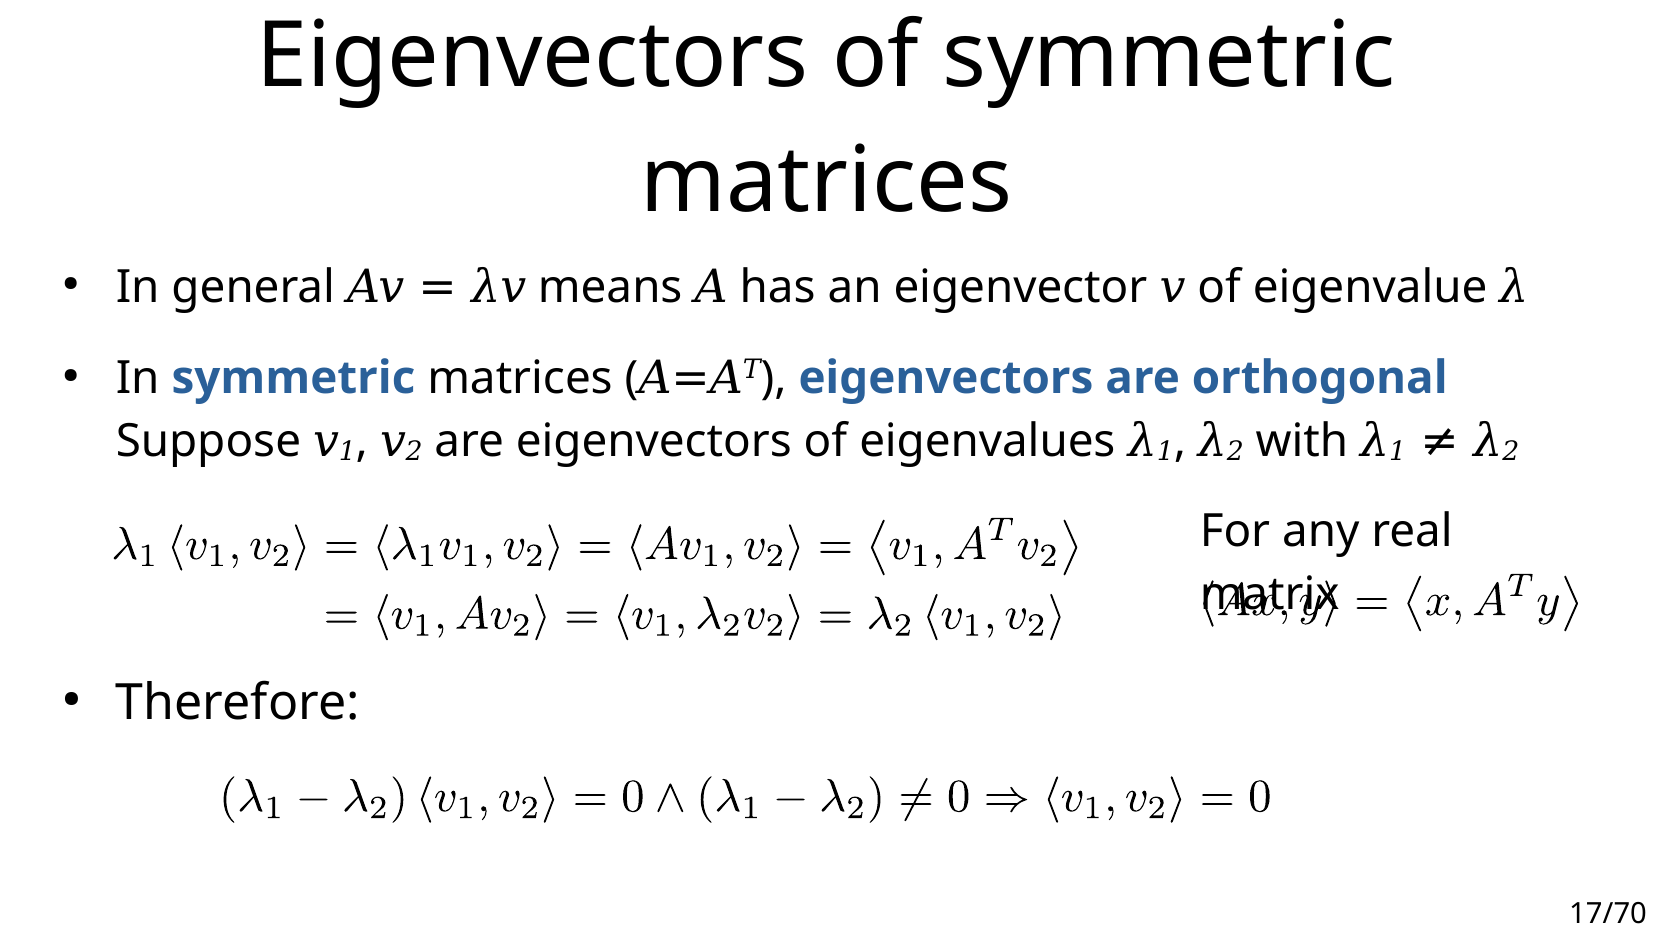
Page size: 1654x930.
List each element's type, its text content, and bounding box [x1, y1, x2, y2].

picture [1196, 572, 1585, 634]
list In general Av = λv means A has an eigenvector v of eigenvalue λ In symmetric matrices (A=AT), eigenvectors are orthogonal Suppose v1, v2 are eigenvectors of eigenvalues λ1, λ2 with λ1 ≠ λ2 [45, 252, 1621, 480]
picture [217, 774, 1274, 825]
picture [109, 515, 1084, 643]
text_box For any real matrix [1185, 490, 1617, 572]
title Eigenvectors of symmetric matrices [82, 1, 1571, 225]
list Therefore: [45, 666, 1621, 751]
